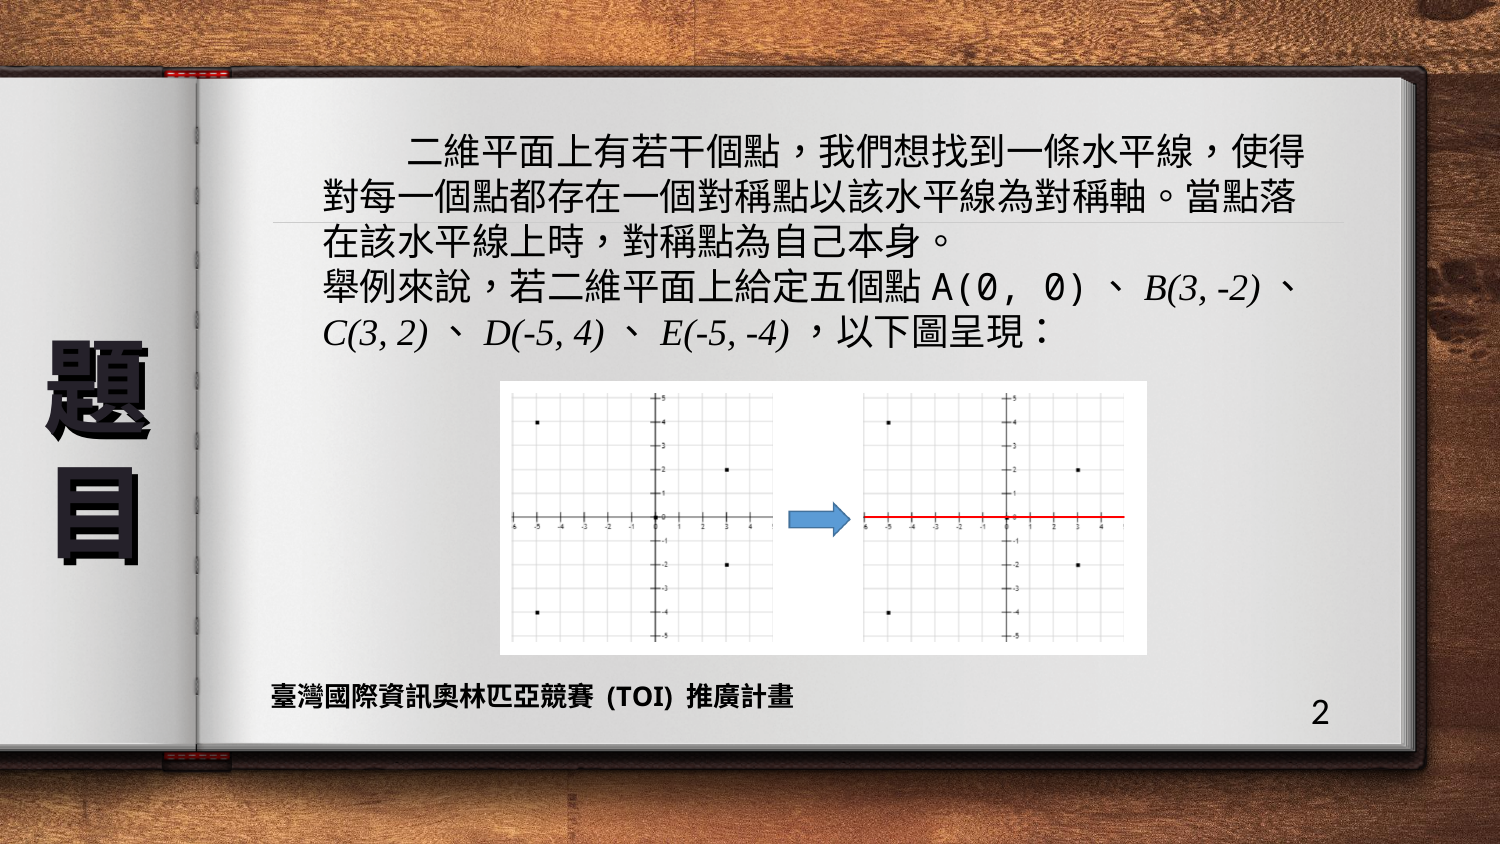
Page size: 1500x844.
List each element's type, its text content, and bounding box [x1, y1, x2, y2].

picture [500, 381, 1147, 655]
text_box [1295, 672, 1386, 737]
title 題 目 [28, 306, 210, 552]
text_box 二維平面上有若干個點，我們想找到一條水平線，使得對每一個點都存在一個對稱點以該水平線為對稱軸。當點落在該水平線上時，對稱點為自己本身。 舉例來說，若二維平面上給定五個點A(0, 0)、B(3, -2)、C(3, 2)、D(-5, 4)、E(-5, -4)，以下圖呈現： [307, 30, 1341, 360]
